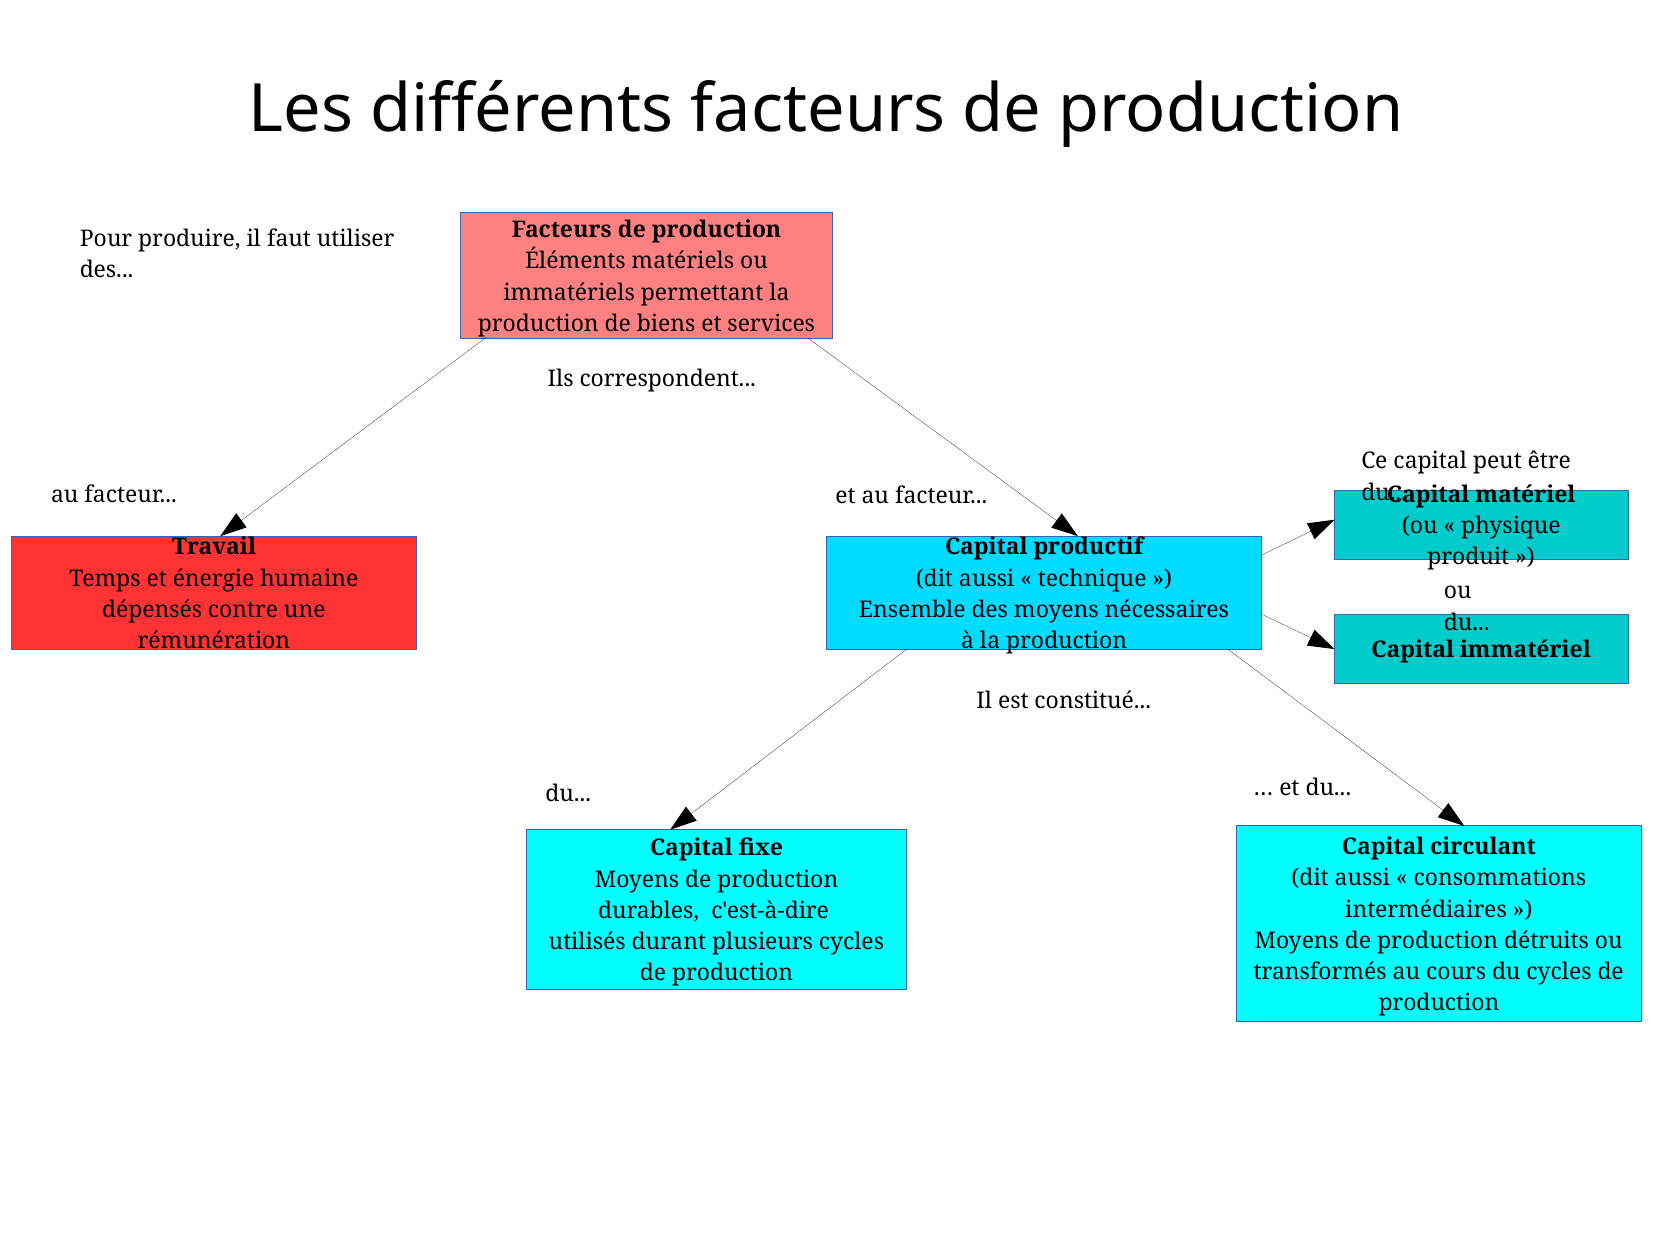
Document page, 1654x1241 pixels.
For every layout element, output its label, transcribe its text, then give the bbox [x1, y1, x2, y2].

text_box Capital fixe Moyens de production durables, c'est-à-dire utilisés durant plusieurs cycles de production [526, 829, 907, 990]
title Les différents facteurs de production [82, 46, 1571, 166]
text_box Facteurs de production Éléments matériels ou immatériels permettant la production de biens et services [460, 212, 833, 339]
text_box Il est constitué... [961, 676, 1250, 730]
text_box Pour produire, il faut utiliser des... [64, 214, 455, 272]
text_box Ils correspondent... [532, 354, 767, 408]
text_box au facteur... [36, 470, 208, 524]
text_box Capital productif (dit aussi « technique ») Ensemble des moyens nécessaires à la production [826, 536, 1262, 650]
text_box ou du... [1429, 566, 1536, 608]
text_box … et du... [1238, 763, 1417, 816]
text_box Travail Temps et énergie humaine dépensés contre une rémunération [11, 536, 417, 650]
text_box Capital circulant (dit aussi « consommations intermédiaires ») Moyens de production détruits ou transformés au cours du cycles de production [1236, 825, 1642, 1022]
text_box du... [530, 769, 626, 823]
text_box Ce capital peut être du... [1346, 437, 1630, 478]
text_box Capital matériel (ou « physique produit ») [1334, 490, 1629, 560]
text_box Capital immatériel [1334, 614, 1629, 684]
text_box et au facteur... [820, 471, 1004, 524]
